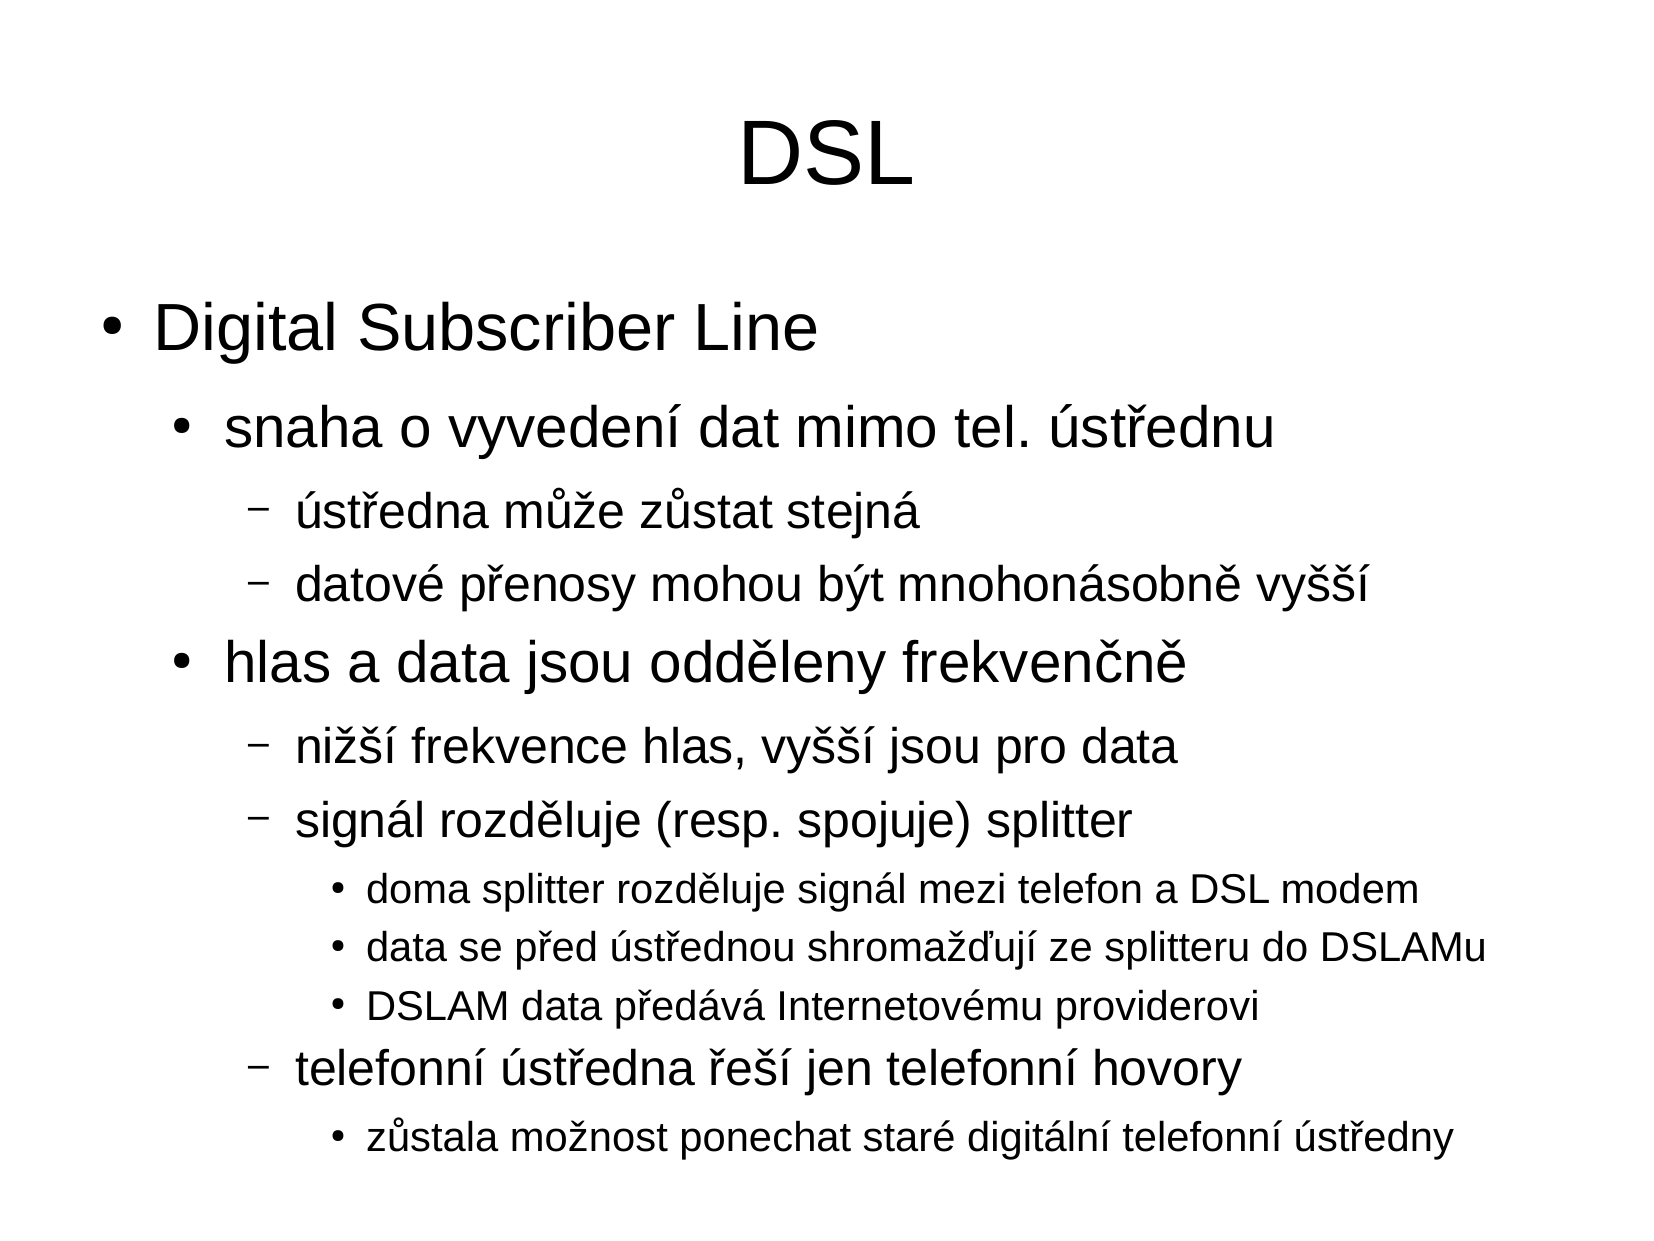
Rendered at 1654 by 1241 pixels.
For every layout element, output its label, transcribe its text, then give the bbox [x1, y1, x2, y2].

list Digital Subscriber Line snaha o vyvedení dat mimo tel. ústřednu ústředna může zůstat stejná datové přenosy mohou být mnohonásobně vyšší hlas a data jsou odděleny frekvenčně nižší frekvence hlas, vyšší jsou pro data signál rozděluje (resp. spojuje) splitter doma splitter rozděluje signál mezi telefon a DSL modem data se před ústřednou shromažďují ze splitteru do DSLAMu DSLAM data předává Internetovému providerovi telefonní ústředna řeší jen telefonní hovory zůstala možnost ponechat staré digitální telefonní ústředny [82, 290, 1571, 1202]
title DSL [82, 56, 1571, 250]
